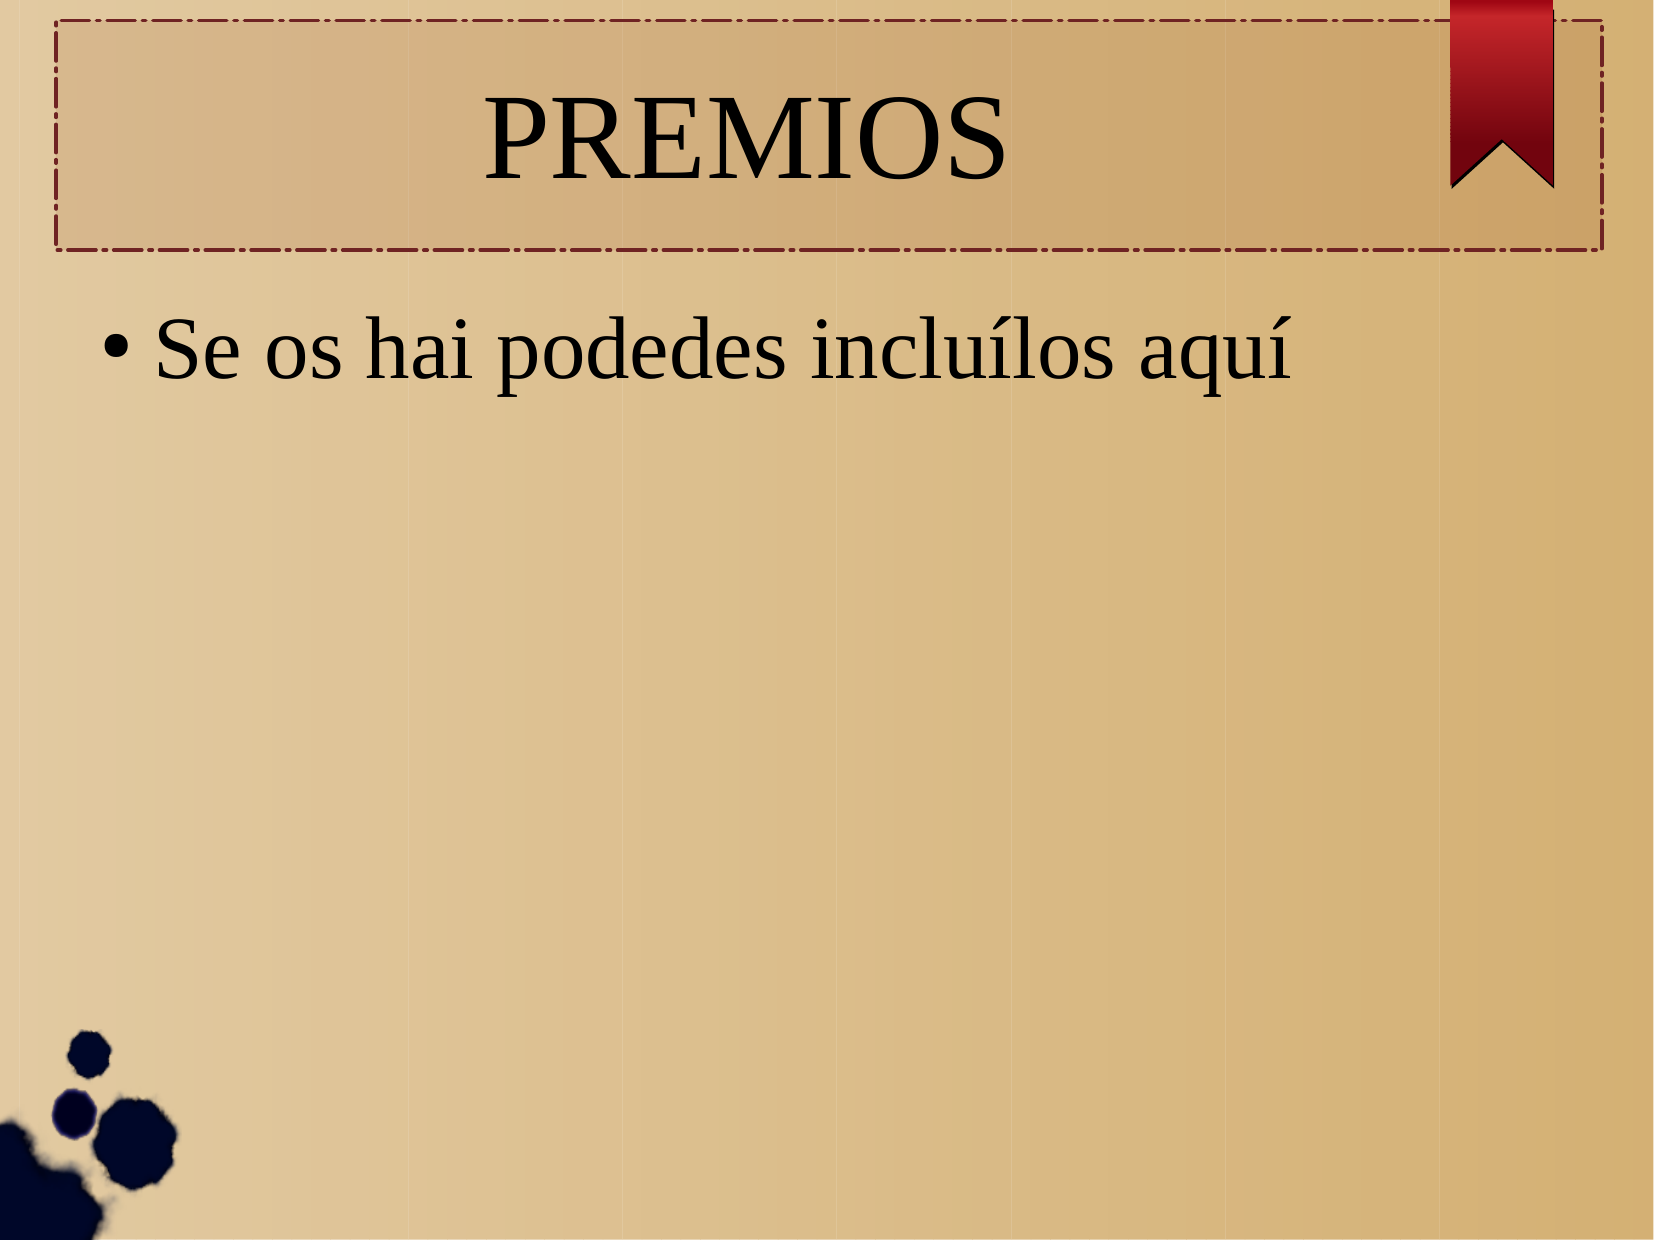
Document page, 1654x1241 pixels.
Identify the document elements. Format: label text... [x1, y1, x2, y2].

title PREMIOS [82, 47, 1412, 229]
list Se os hai podedes incluílos aquí [82, 299, 1571, 1019]
